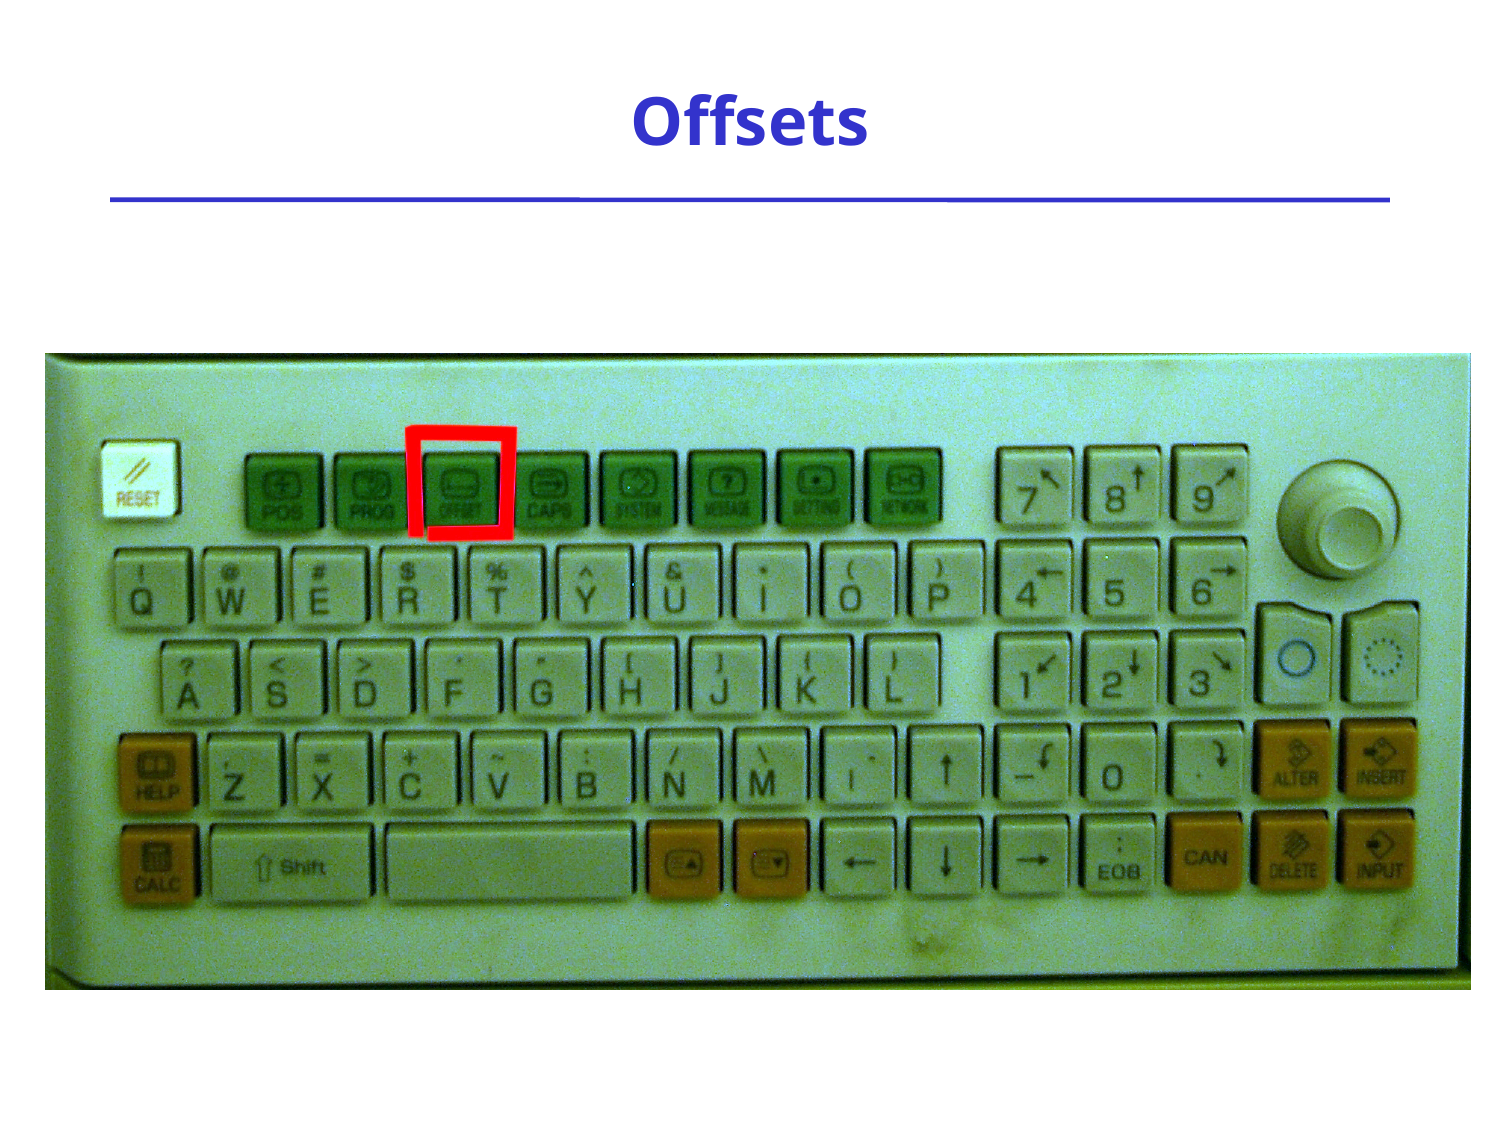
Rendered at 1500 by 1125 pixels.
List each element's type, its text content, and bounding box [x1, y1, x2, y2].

picture [45, 353, 1471, 990]
title Offsets [112, 50, 1388, 188]
